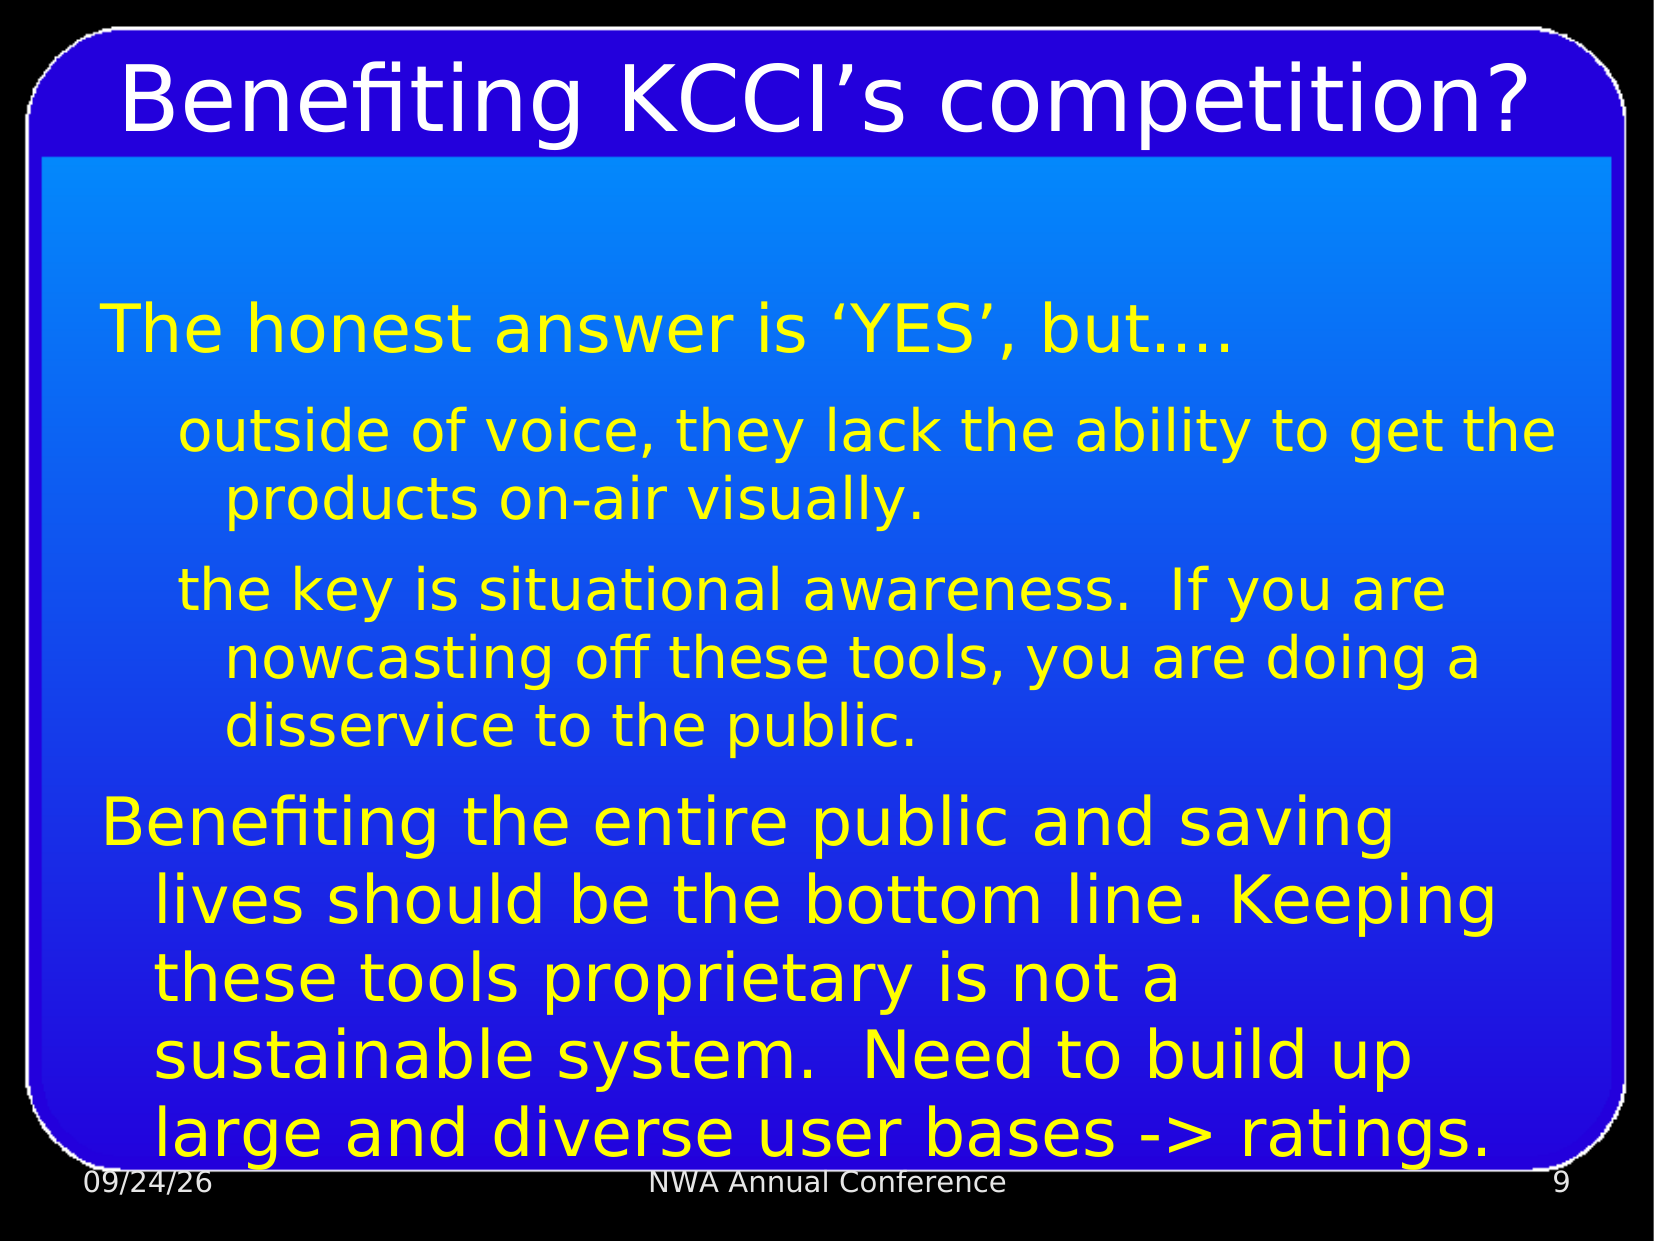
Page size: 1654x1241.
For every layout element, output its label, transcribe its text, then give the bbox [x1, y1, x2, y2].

list The honest answer is ‘YES’, but.... outside of voice, they lack the ability to get the products on-air visually. the key is situational awareness. If you are nowcasting off these tools, you are doing a disservice to the public. Benefiting the entire public and saving lives should be the bottom line. Keeping these tools proprietary is not a sustainable system. Need to build up large and diverse user bases -> ratings. [82, 290, 1571, 1173]
picture [0, 0, 1654, 1241]
title Benefiting KCCI’s competition? [82, 46, 1571, 154]
